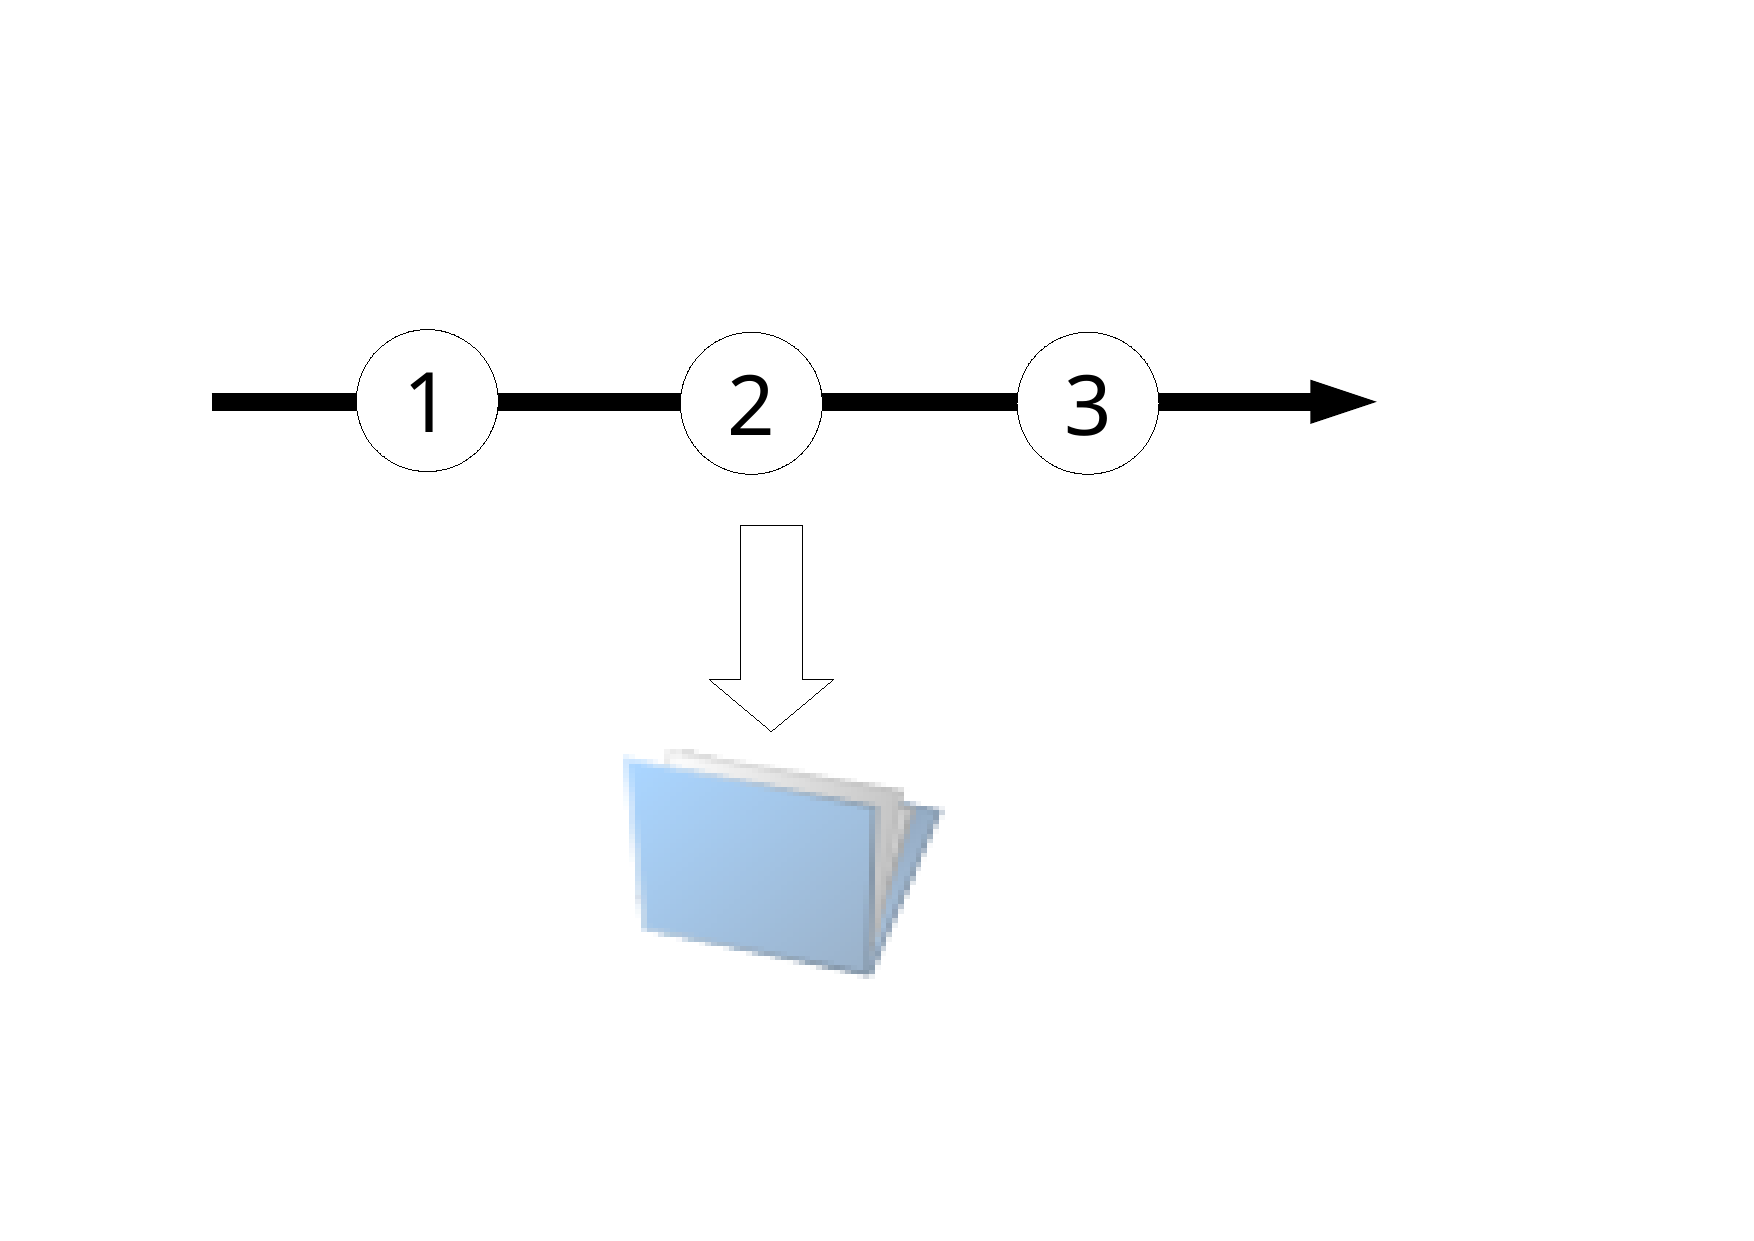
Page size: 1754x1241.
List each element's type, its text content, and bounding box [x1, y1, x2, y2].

text_box 3 [1016, 332, 1160, 475]
text_box 1 [356, 329, 499, 472]
picture [583, 689, 957, 989]
text_box 2 [680, 332, 823, 475]
text_box [709, 525, 834, 732]
